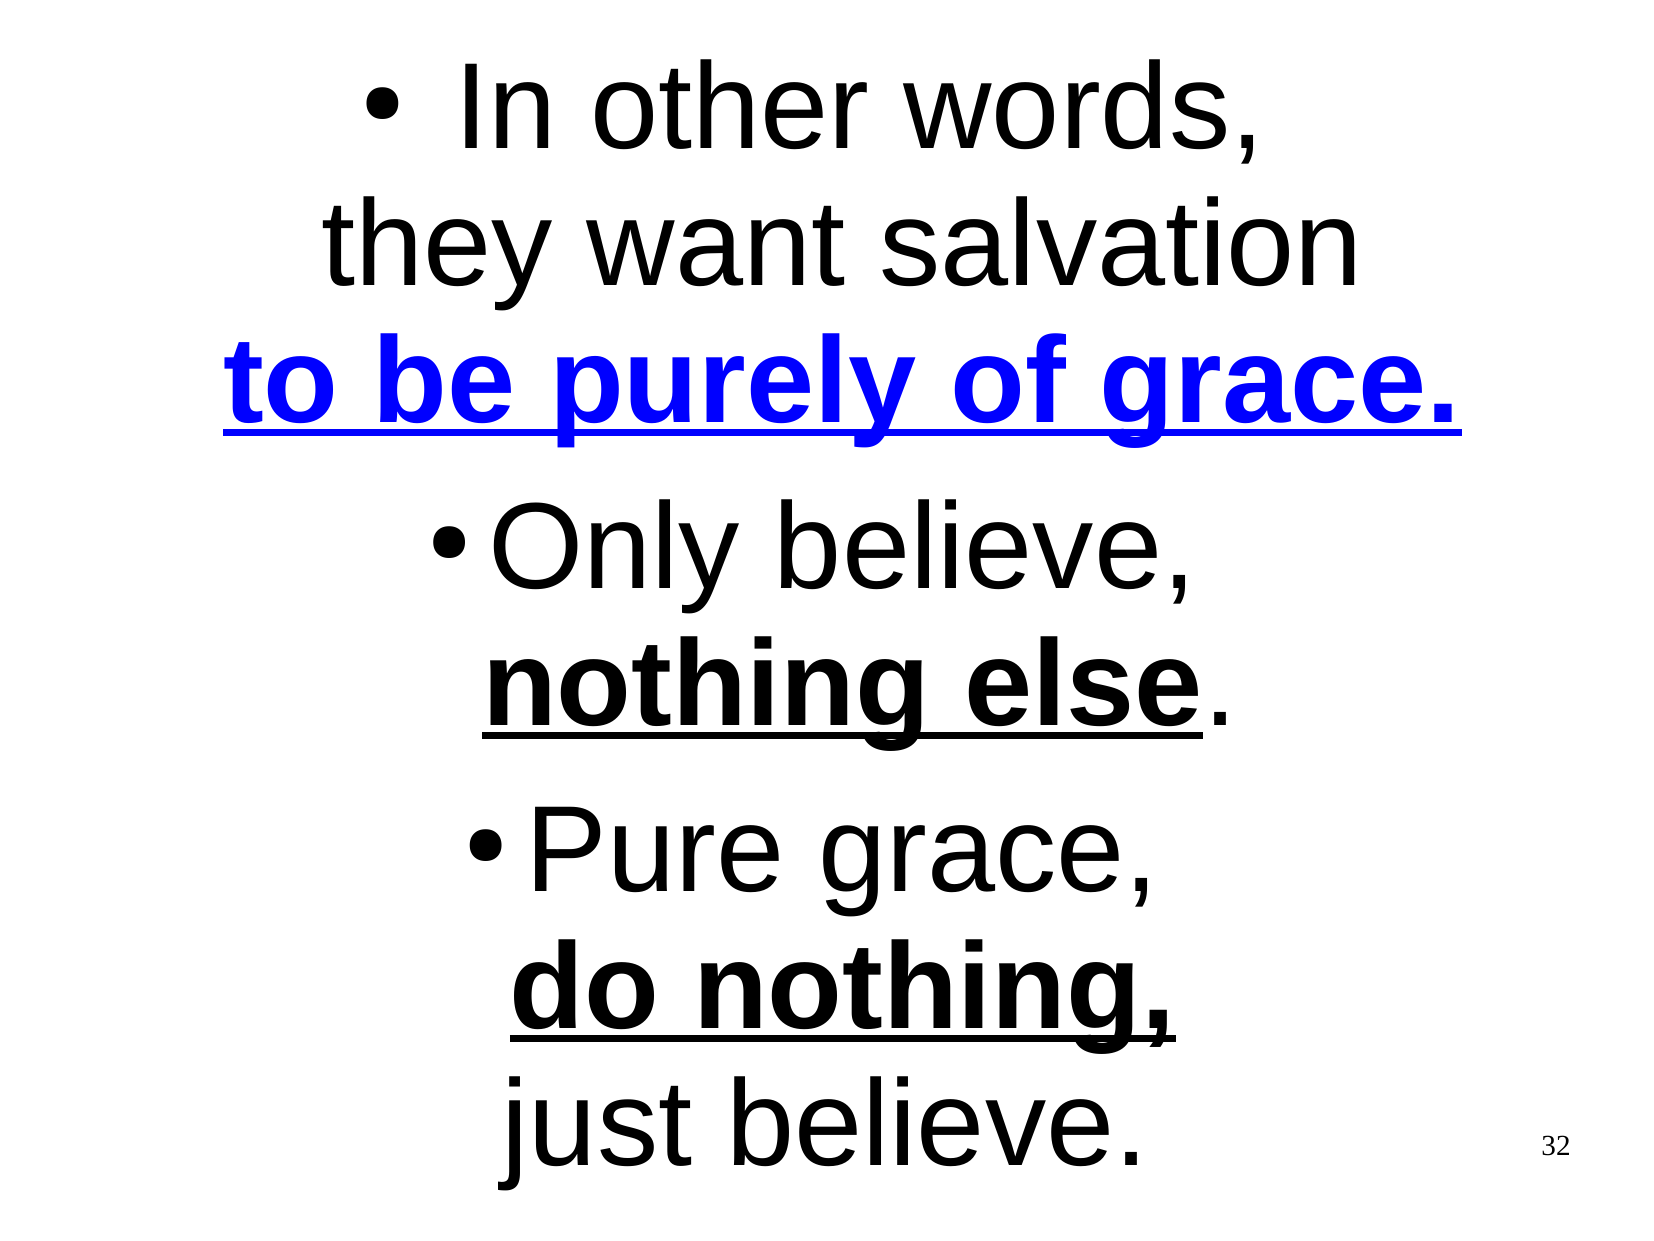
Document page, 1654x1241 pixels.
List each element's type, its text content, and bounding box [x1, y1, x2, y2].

list In other words, they want salvation to be purely of grace. Only believe, nothing else. Pure grace, do nothing, just believe. [37, 37, 1613, 1201]
